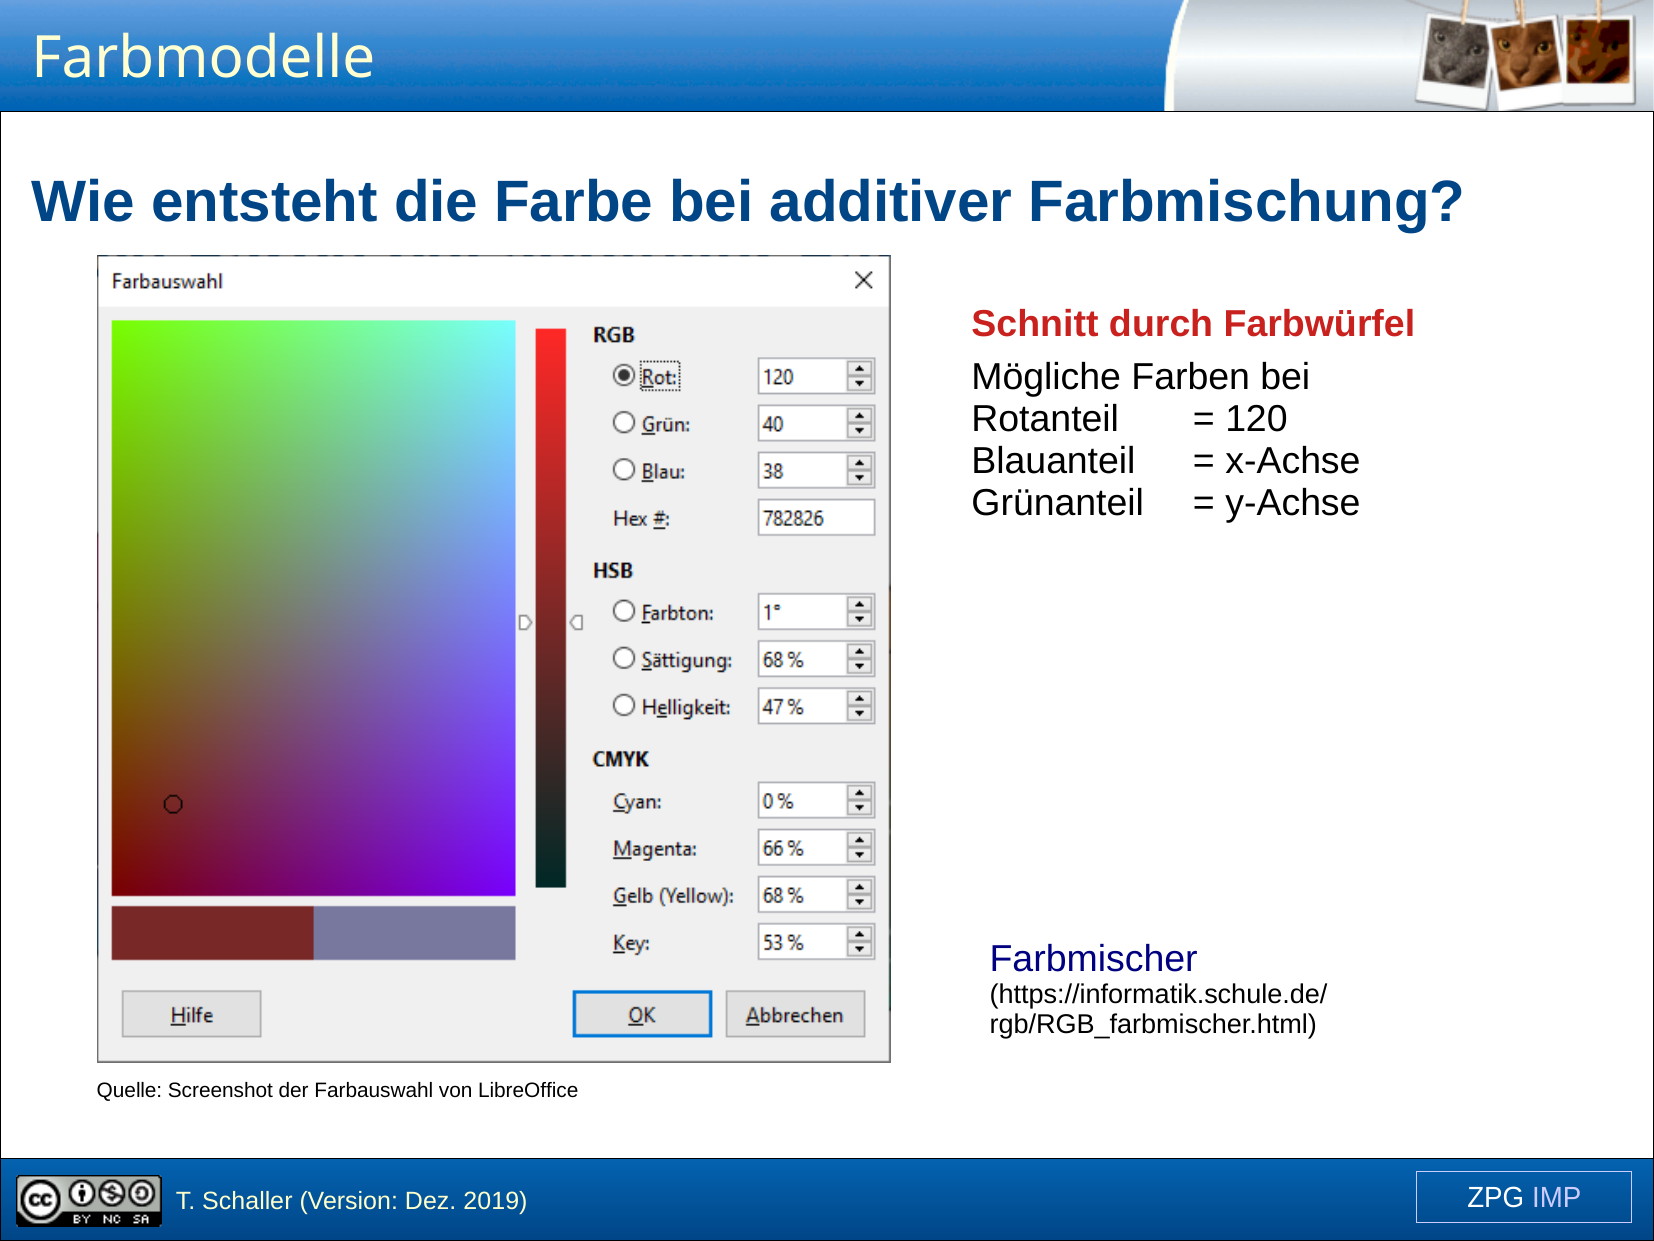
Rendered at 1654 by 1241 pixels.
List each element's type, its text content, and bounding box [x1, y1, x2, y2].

text_box Wie entsteht die Farbe bei additiver Farbmischung? [31, 168, 1467, 235]
text_box Mögliche Farben bei Rotanteil = 120 Blauanteil = x-Achse Grünanteil = y-Achse [956, 352, 1494, 531]
title Farbmodelle [31, 16, 1151, 94]
text_box Farbmischer (https://informatik.schule.de/ rgb/RGB_farbmischer.html) [974, 929, 1360, 1048]
text_box Schnitt durch Farbwürfel [956, 294, 1559, 352]
picture [16, 1175, 162, 1227]
text_box Quelle: Screenshot der Farbauswahl von LibreOffice [96, 1078, 799, 1126]
picture [97, 255, 891, 1063]
picture [0, 0, 1654, 111]
